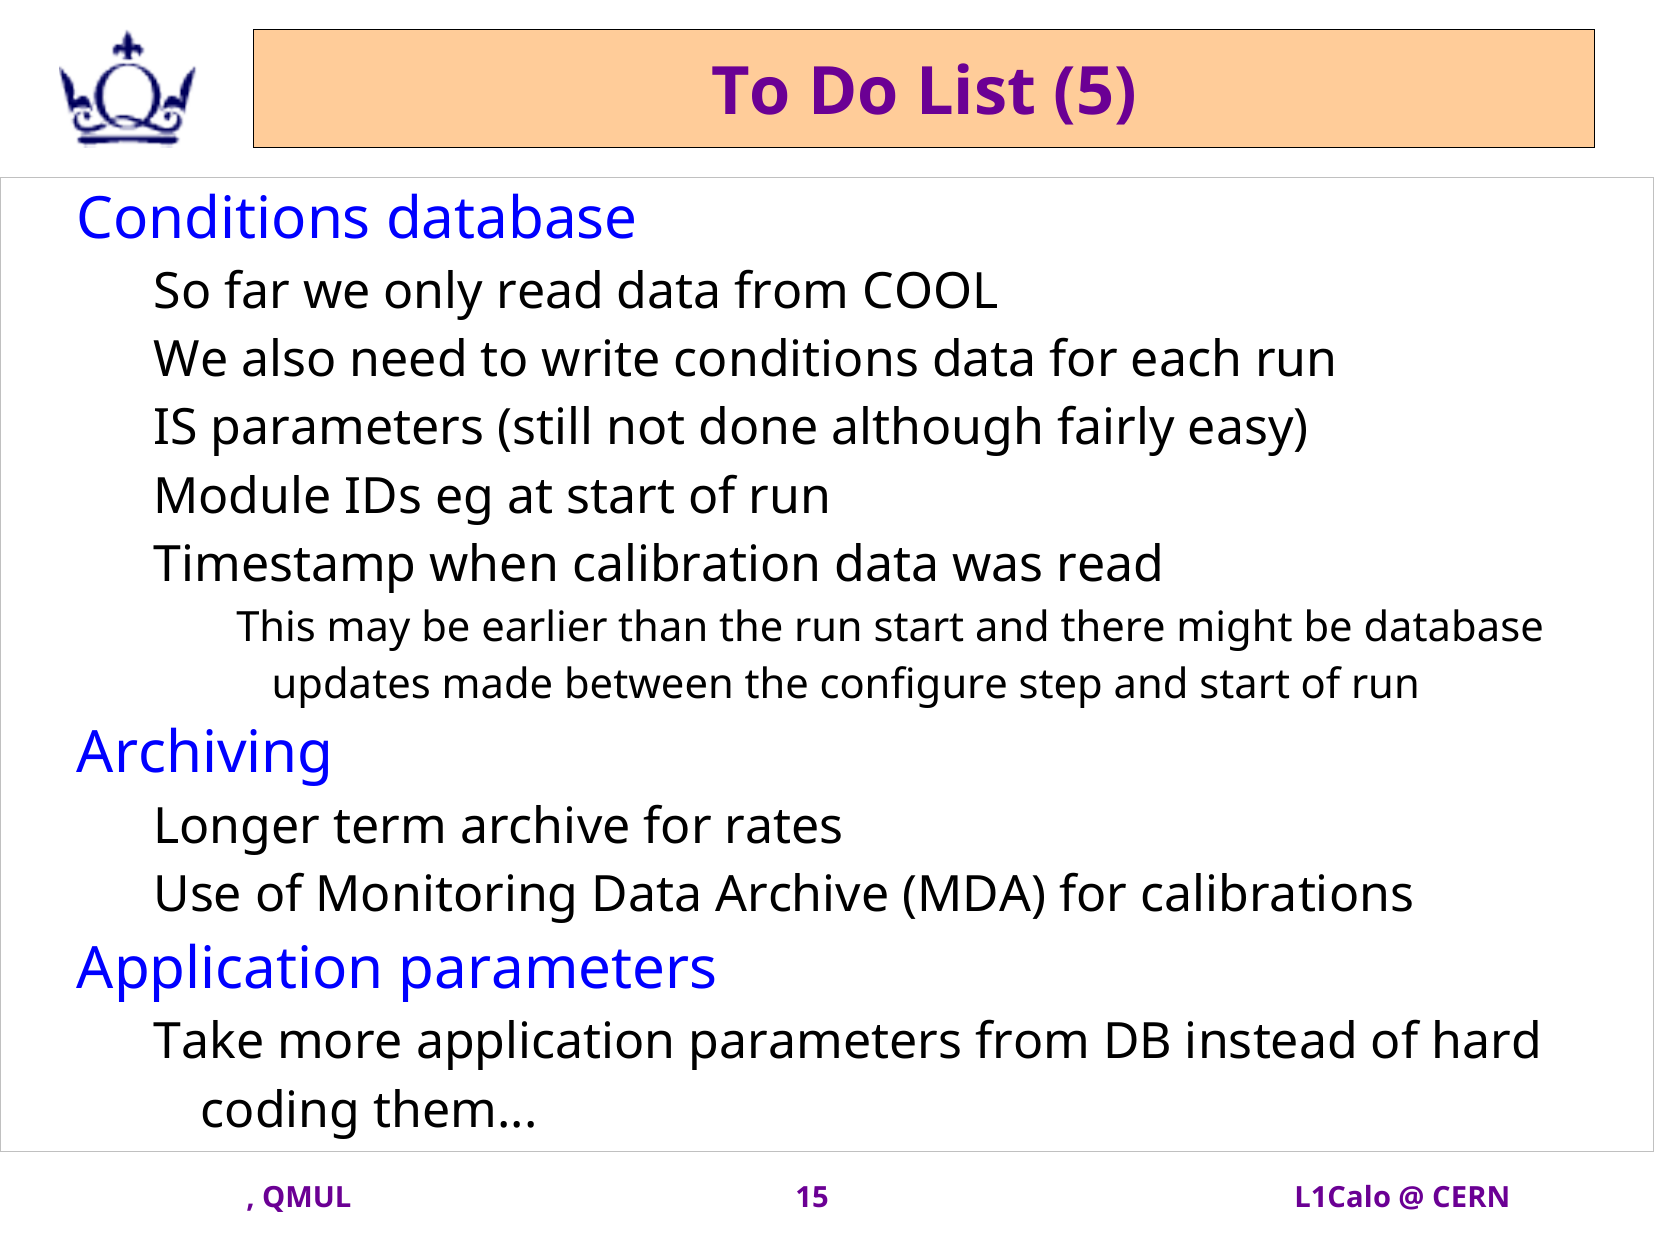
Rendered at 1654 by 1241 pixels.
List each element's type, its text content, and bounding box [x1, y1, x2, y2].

picture [59, 29, 200, 148]
title To Do List (5) [253, 29, 1595, 148]
list Conditions database So far we only read data from COOL We also need to write conditions data for each run IS parameters (still not done although fairly easy) Module IDs eg at start of run Timestamp when calibration data was read This may be earlier than the run start and there might be database updates made between the configure step and start of run Archiving Longer term archive for rates Use of Monitoring Data Archive (MDA) for calibrations Application parameters Take more application parameters from DB instead of hard coding them... [59, 175, 1603, 1162]
